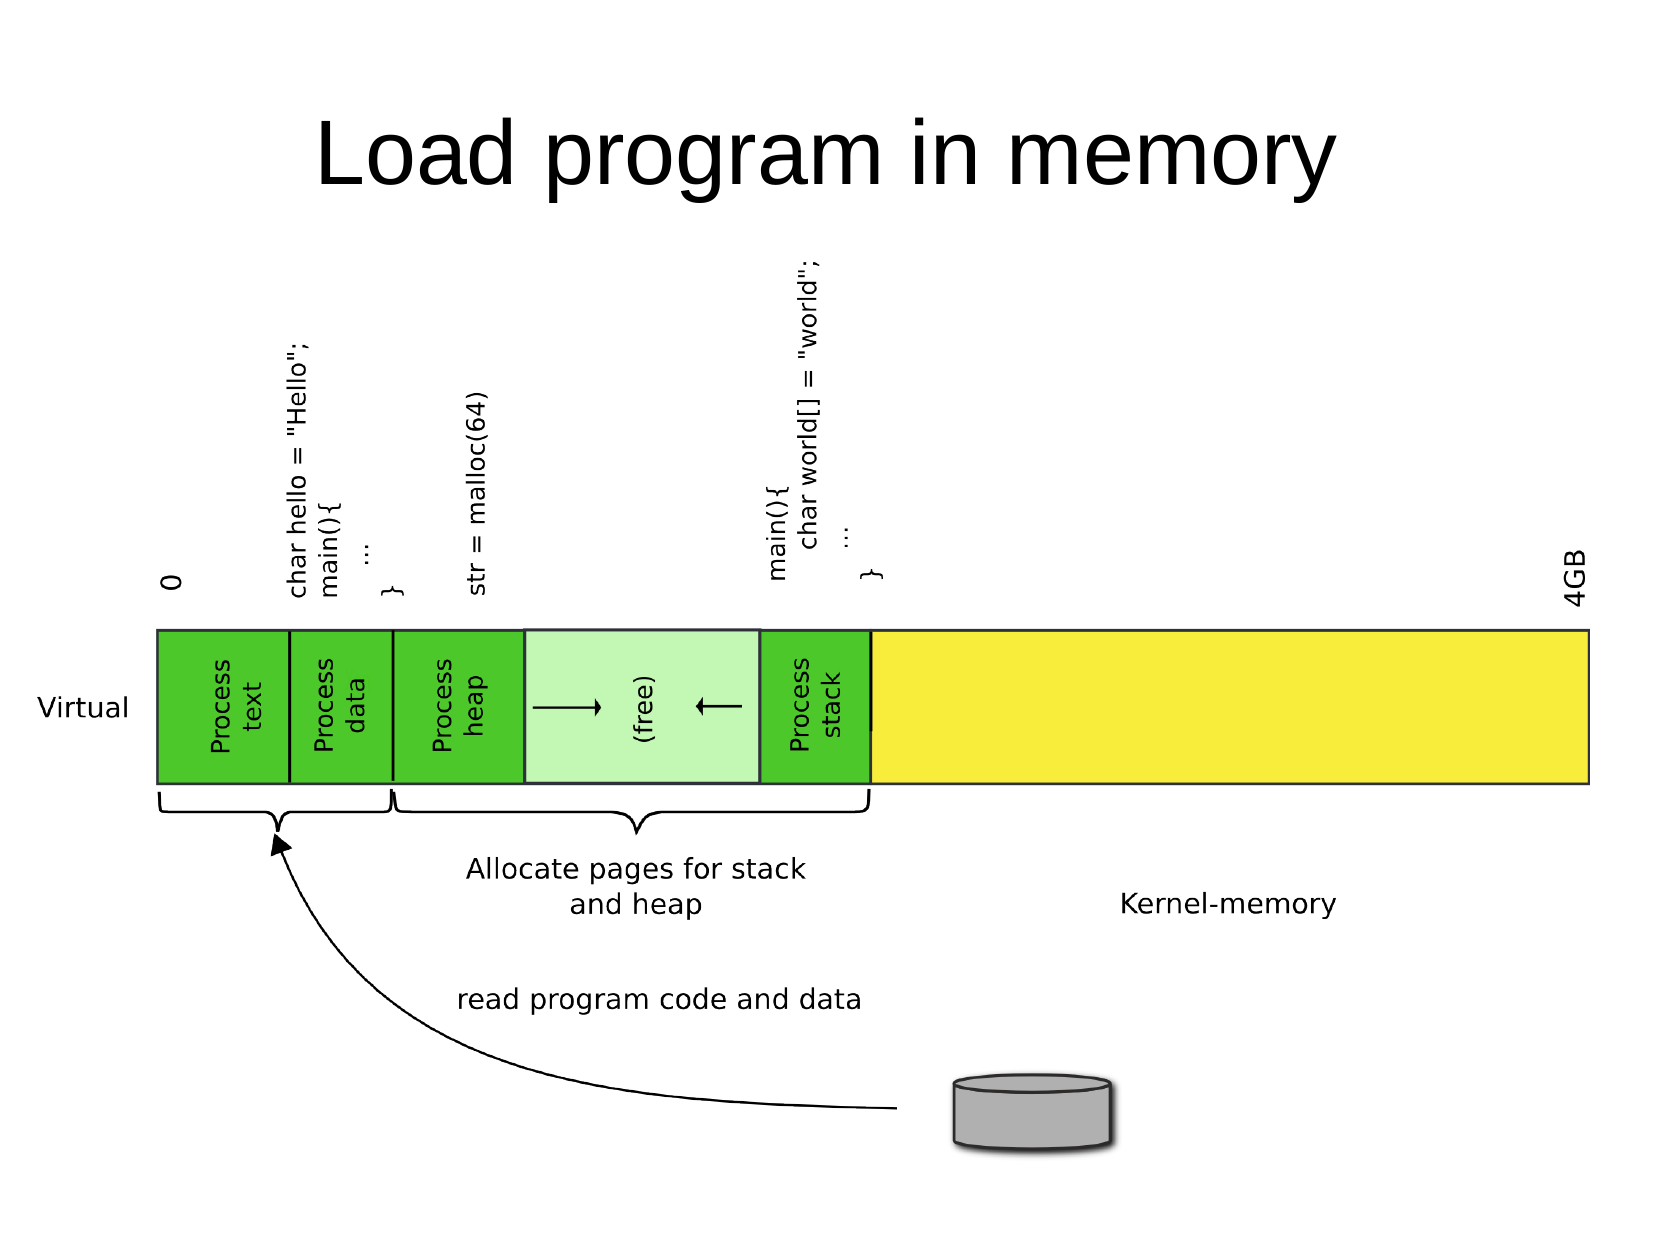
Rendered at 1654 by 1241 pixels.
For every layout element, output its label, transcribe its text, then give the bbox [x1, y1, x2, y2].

picture [37, 262, 1590, 1163]
title Load program in memory [82, 49, 1571, 257]
